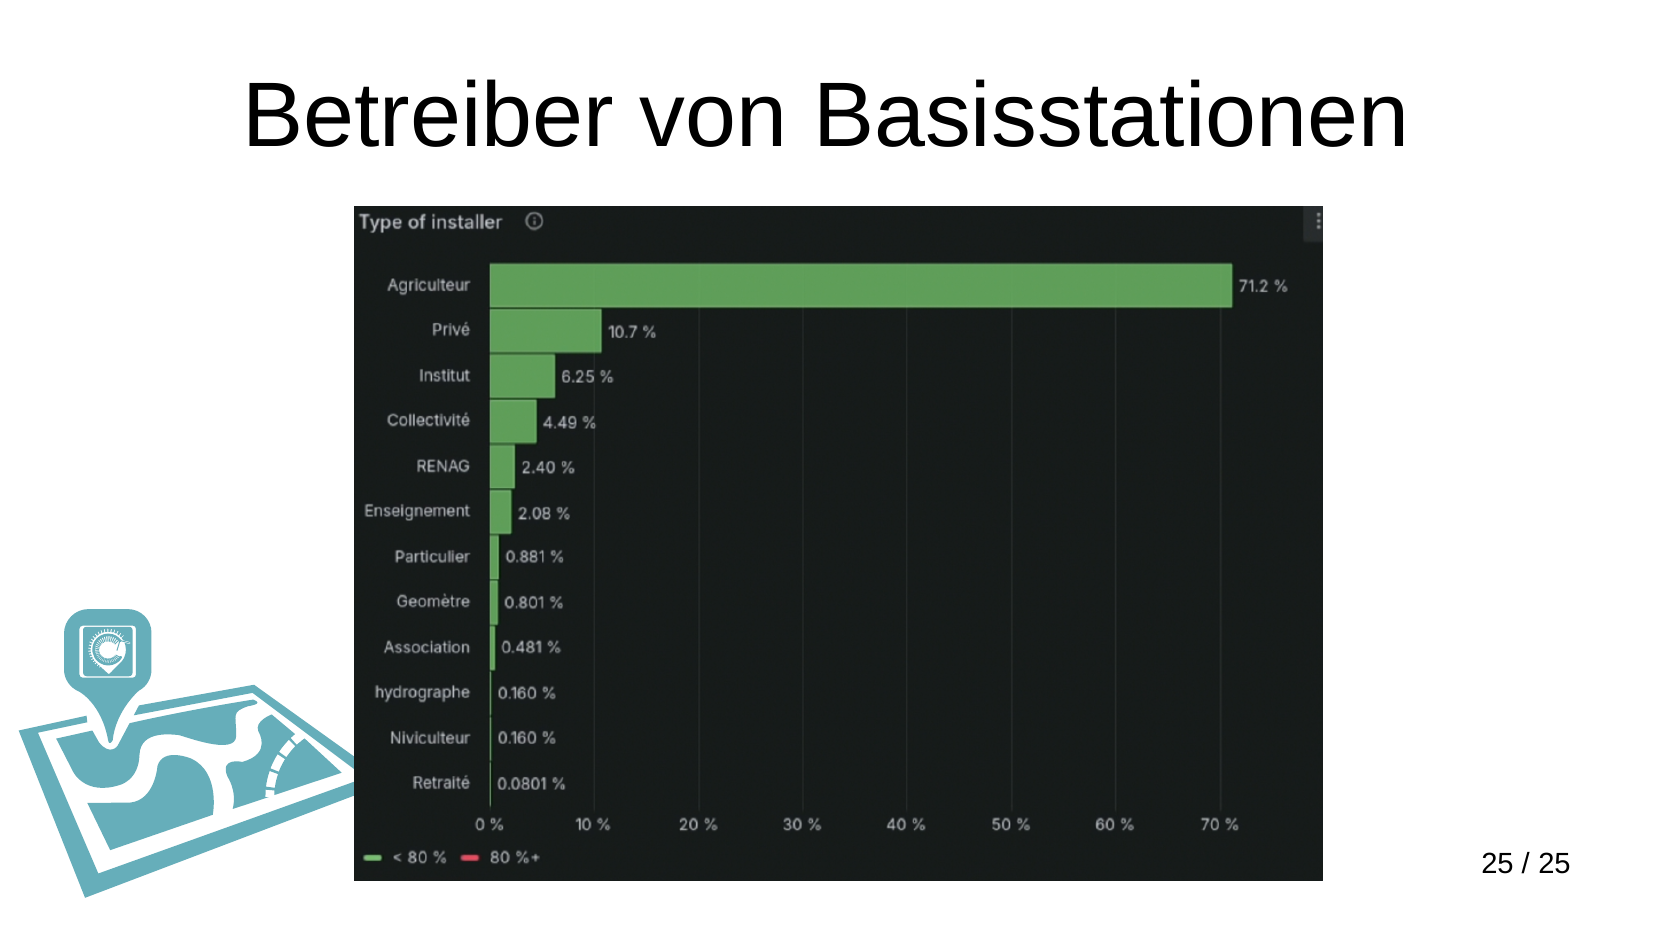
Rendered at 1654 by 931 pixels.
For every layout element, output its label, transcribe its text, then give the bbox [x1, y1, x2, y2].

title Betreiber von Basisstationen [82, 37, 1571, 193]
picture [354, 206, 1323, 881]
